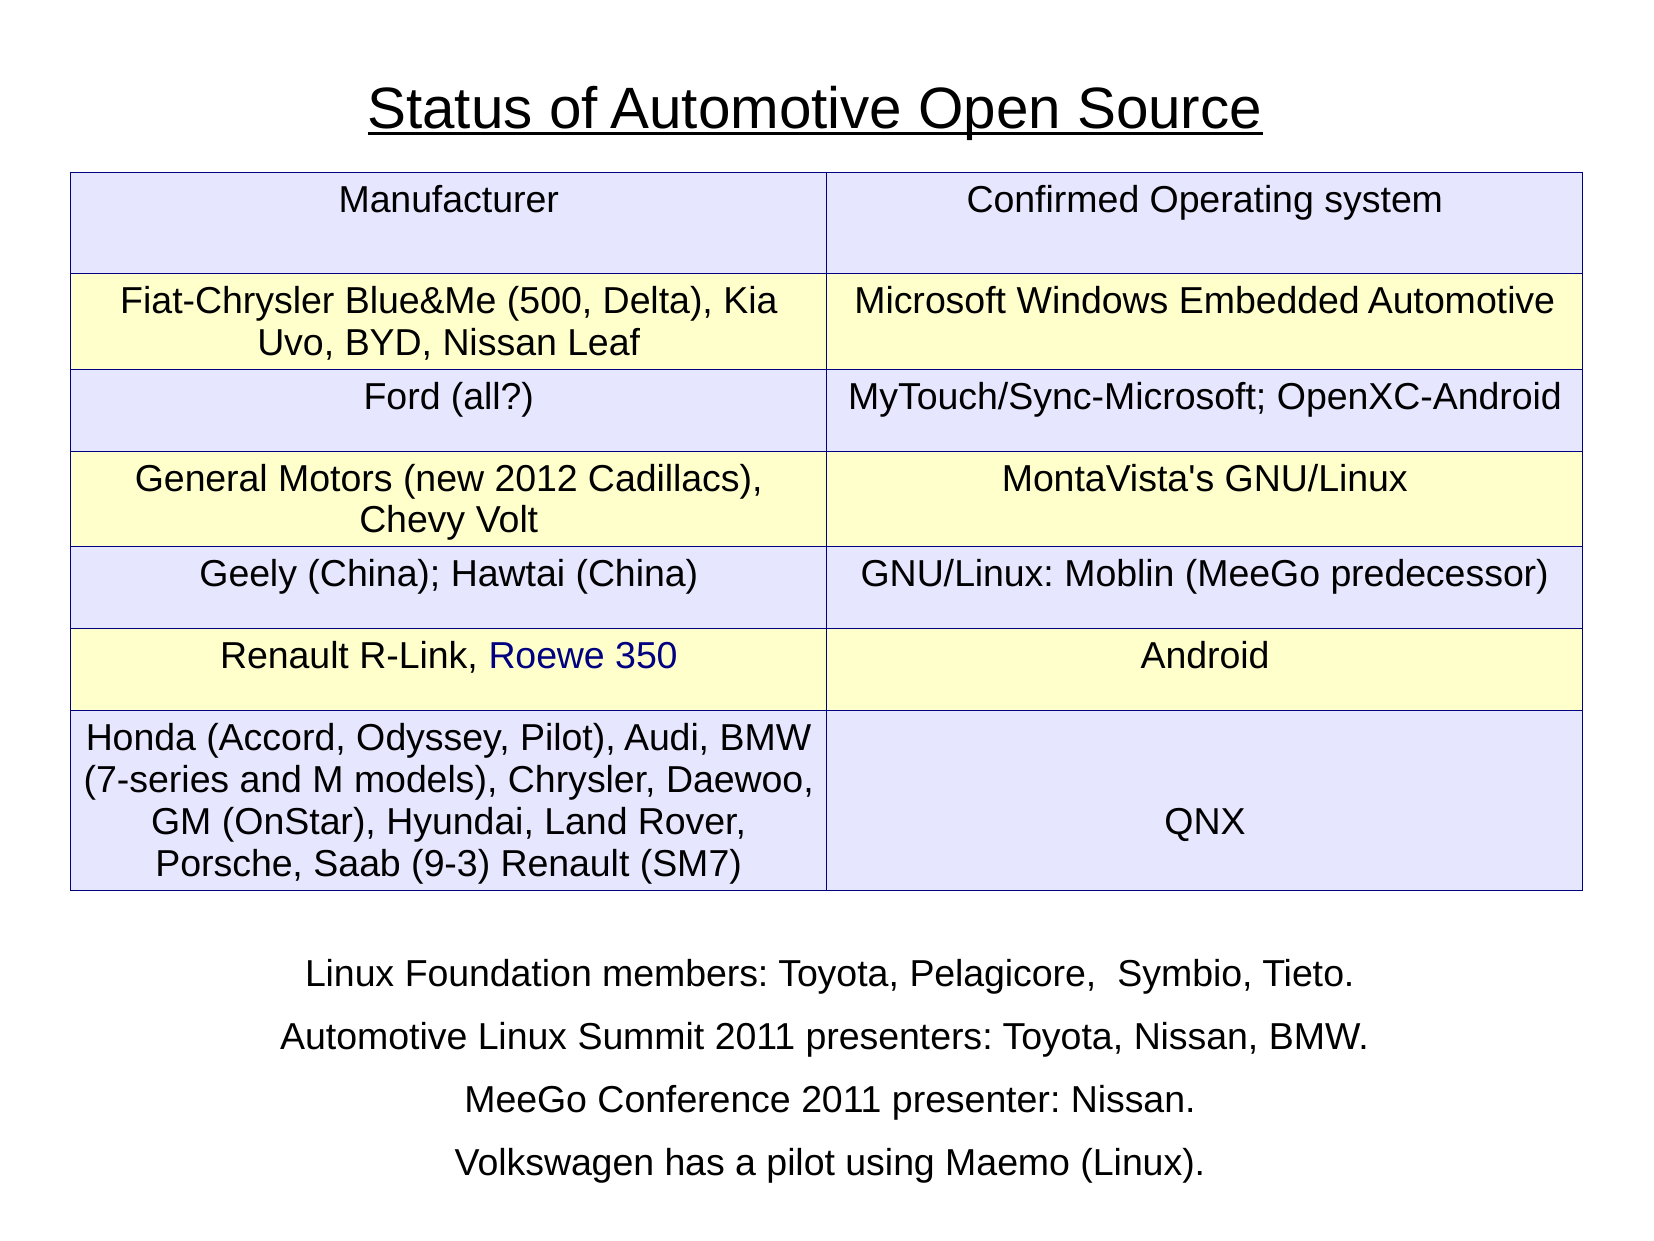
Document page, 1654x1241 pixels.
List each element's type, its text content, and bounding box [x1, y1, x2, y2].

text_box Status of Automotive Open Source [352, 68, 1279, 149]
table_header Manufacturer [71, 173, 826, 273]
table_cell GNU/Linux: Moblin (MeeGo predecessor) [827, 547, 1582, 628]
table_cell Microsoft Windows Embedded Automotive [827, 274, 1582, 369]
table_cell MyTouch/Sync-Microsoft; OpenXC-Android [827, 370, 1582, 451]
table_cell General Motors (new 2012 Cadillacs), Chevy Volt [71, 452, 826, 546]
table_cell Renault R-Link, Roewe 350 [71, 629, 826, 710]
table_cell Fiat-Chrysler Blue&Me (500, Delta), Kia Uvo, BYD, Nissan Leaf [71, 274, 826, 369]
table_cell MontaVista's GNU/Linux [827, 452, 1582, 546]
table_cell Android [827, 629, 1582, 710]
table_cell Ford (all?) [71, 370, 826, 451]
table_cell Honda (Accord, Odyssey, Pilot), Audi, BMW (7-series and M models), Chrysler, Daewoo, GM (OnStar), Hyundai, Land Rover, Porsche, Saab (9-3) Renault (SM7) [71, 711, 826, 890]
table_header Confirmed Operating system [827, 173, 1582, 273]
text_box Linux Foundation members: Toyota, Pelagicore, Symbio, Tieto. Automotive Linux Summit 2011 presenters: Toyota, Nissan, BMW. MeeGo Conference 2011 presenter: Nissan. Volkswagen has a pilot using Maemo (Linux). [265, 924, 1397, 1171]
table_cell Geely (China); Hawtai (China) [71, 547, 826, 628]
table_cell QNX [827, 711, 1582, 890]
